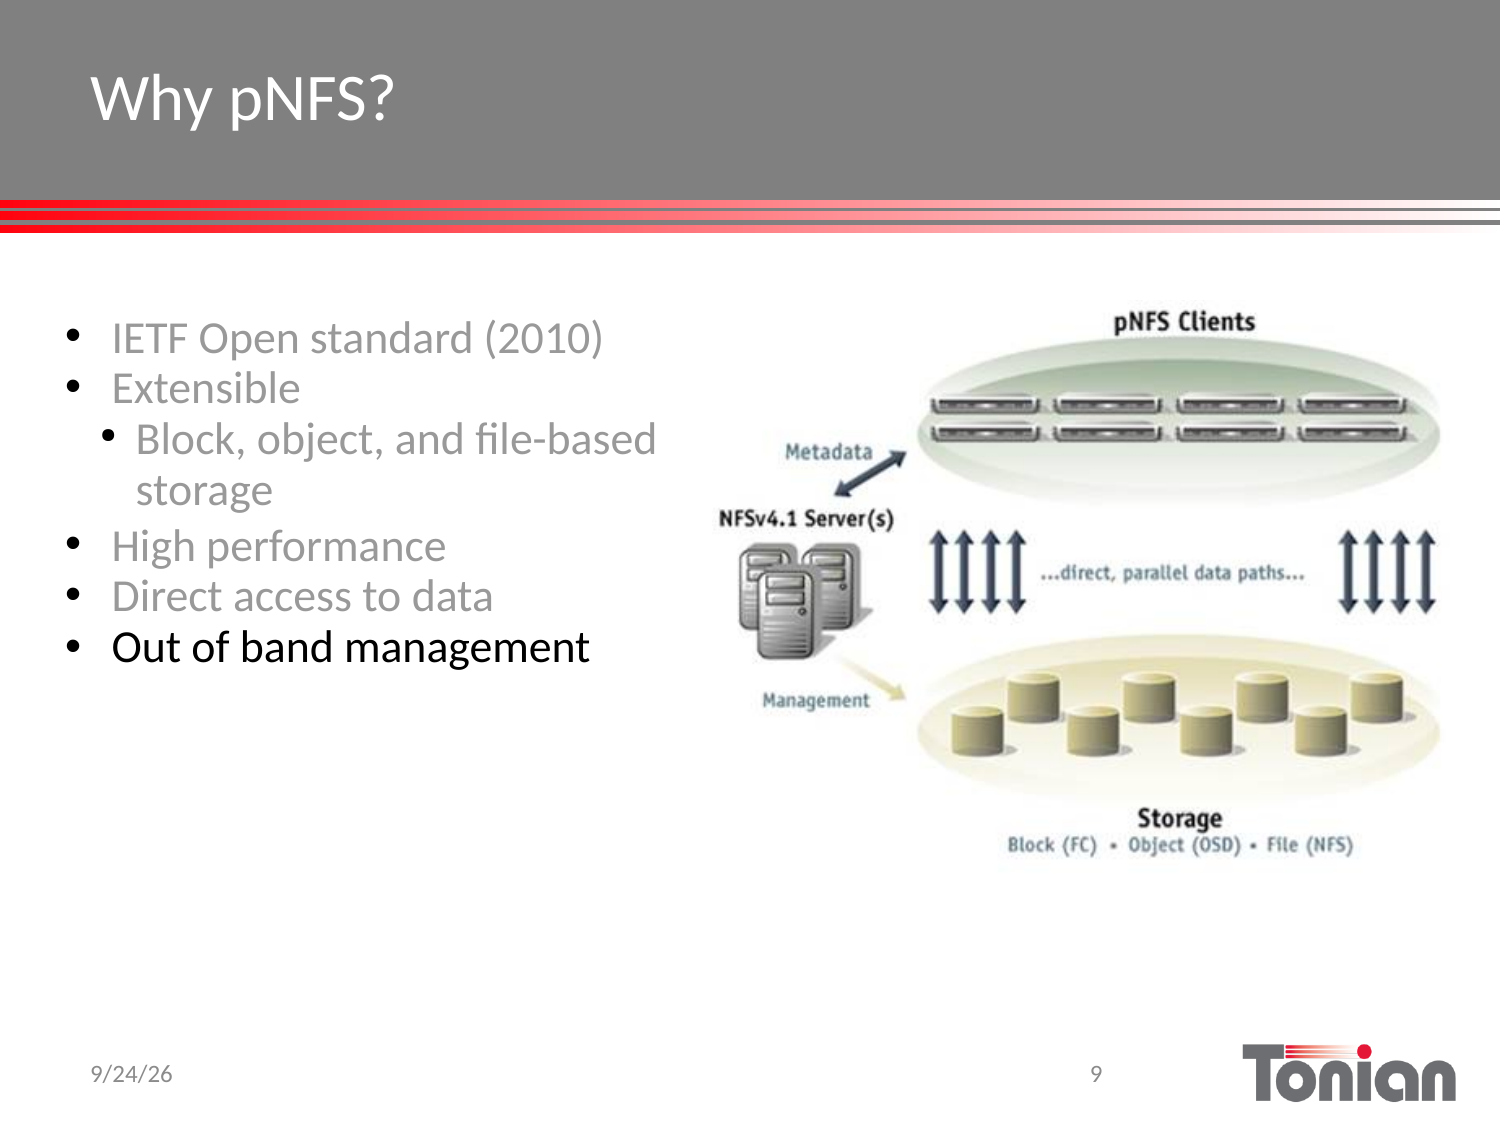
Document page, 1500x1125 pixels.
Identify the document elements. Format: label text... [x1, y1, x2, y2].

slide_number <number> [1074, 1042, 1425, 1103]
text_box IETF Open standard (2010) Extensible Block, object, and file-based storage High performance Direct access to data Out of band management [50, 300, 763, 681]
title Why pNFS? [75, 0, 1425, 188]
picture [712, 300, 1450, 874]
picture [1237, 1038, 1462, 1119]
slide_number 6/28/12 [75, 1042, 425, 1103]
